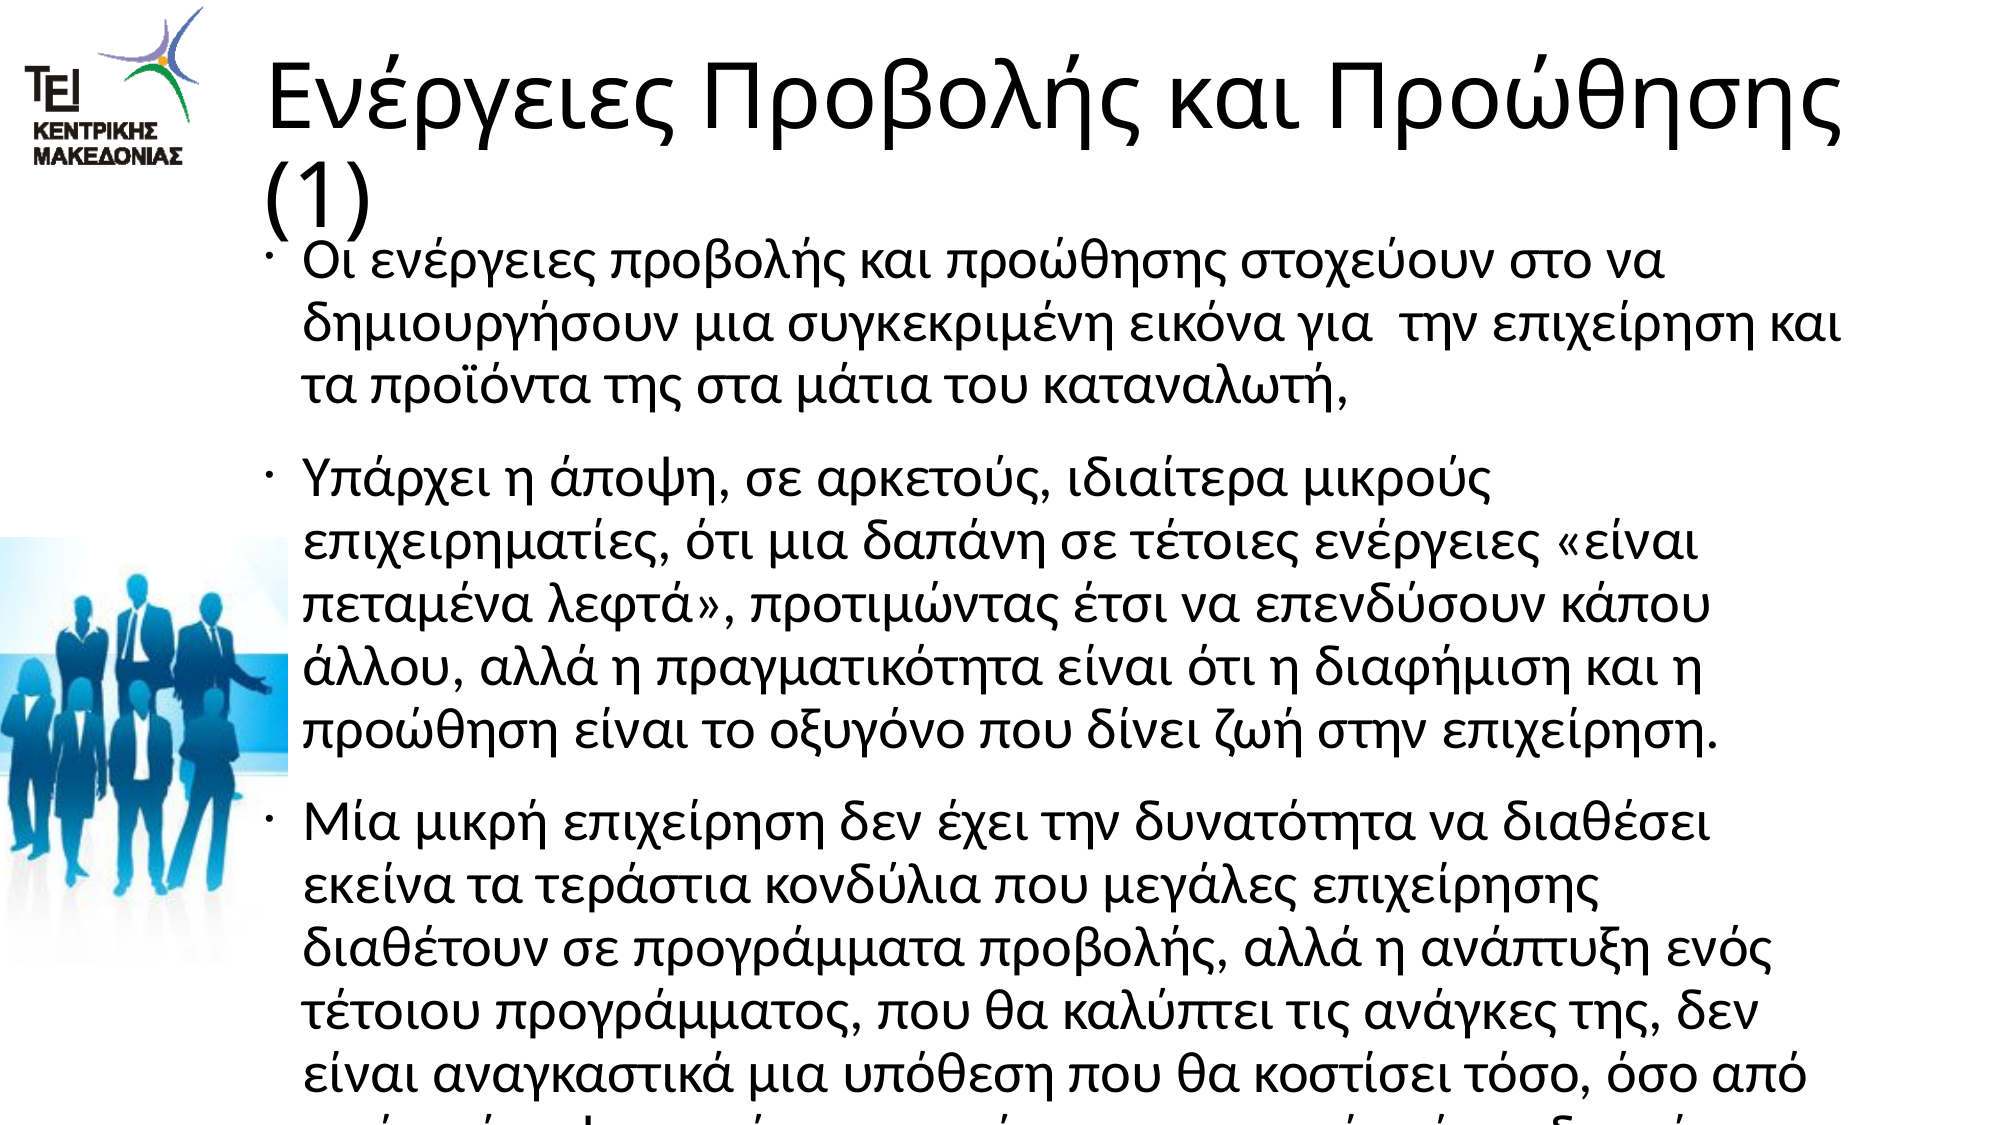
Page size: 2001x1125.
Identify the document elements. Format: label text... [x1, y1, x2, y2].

picture [0, 537, 249, 963]
title Ενέργειες Προβολής και Προώθησης (1) [249, 41, 1863, 192]
list Οι ενέργειες προβολής και προώθησης στοχεύουν στο να δημιουργήσουν μια συγκεκριμένη εικόνα για την επιχείρηση και τα προϊόντα της στα μάτια του καταναλωτή, Υπάρχει η άποψη, σε αρκετούς, ιδιαίτερα μικρούς επιχειρηματίες, ότι μια δαπάνη σε τέτοιες ενέργειες «είναι πεταμένα λεφτά», προτιμώντας έτσι να επενδύσουν κάπου άλλου, αλλά η πραγματικότητα είναι ότι η διαφήμιση και η προώθηση είναι το οξυγόνο που δίνει ζωή στην επιχείρηση. Μία μικρή επιχείρηση δεν έχει την δυνατότητα να διαθέσει εκείνα τα τεράστια κονδύλια που μεγάλες επιχείρησης διαθέτουν σε προγράμματα προβολής, αλλά η ανάπτυξη ενός τέτοιου προγράμματος, που θα καλύπτει τις ανάγκες της, δεν είναι αναγκαστικά μια υπόθεση που θα κοστίσει τόσο, όσο από πρώτη άποψη ακούγεται, υπάρχουν αρκετοί τρόποι διαφήμισης, που με χαμηλό κόστος ή και καθόλου κόστος, έχουν αποτελέσματα που σίγουρα δικαιολογούν αυτή την επιλογή. Για τον μικρό επιχειρηματία, η επιτυχία ή η αποτυχία, είναι προσωπική επιβράβευση ή τιμωρία, οι πελάτες ανταμείβουν ή απορρίπτουν τις ικανότητες και την προσωπικότητα του, και η διαφήμιση και προβολή έχουν σαν στόχο να τονίσουν ακριβώς αυτές τα χαρακτηριστικά, δεν υπάρχει όμως ποιο απογοητευτική κατάσταση για ένα υποψήφιο πελάτη όταν αντιλαμβάνεται ότι όλα αυτά δεν είναι τίποτα άλλα παρά ένα ωραίο περιτύλιγμα. [249, 220, 1863, 994]
picture [0, 0, 135, 169]
